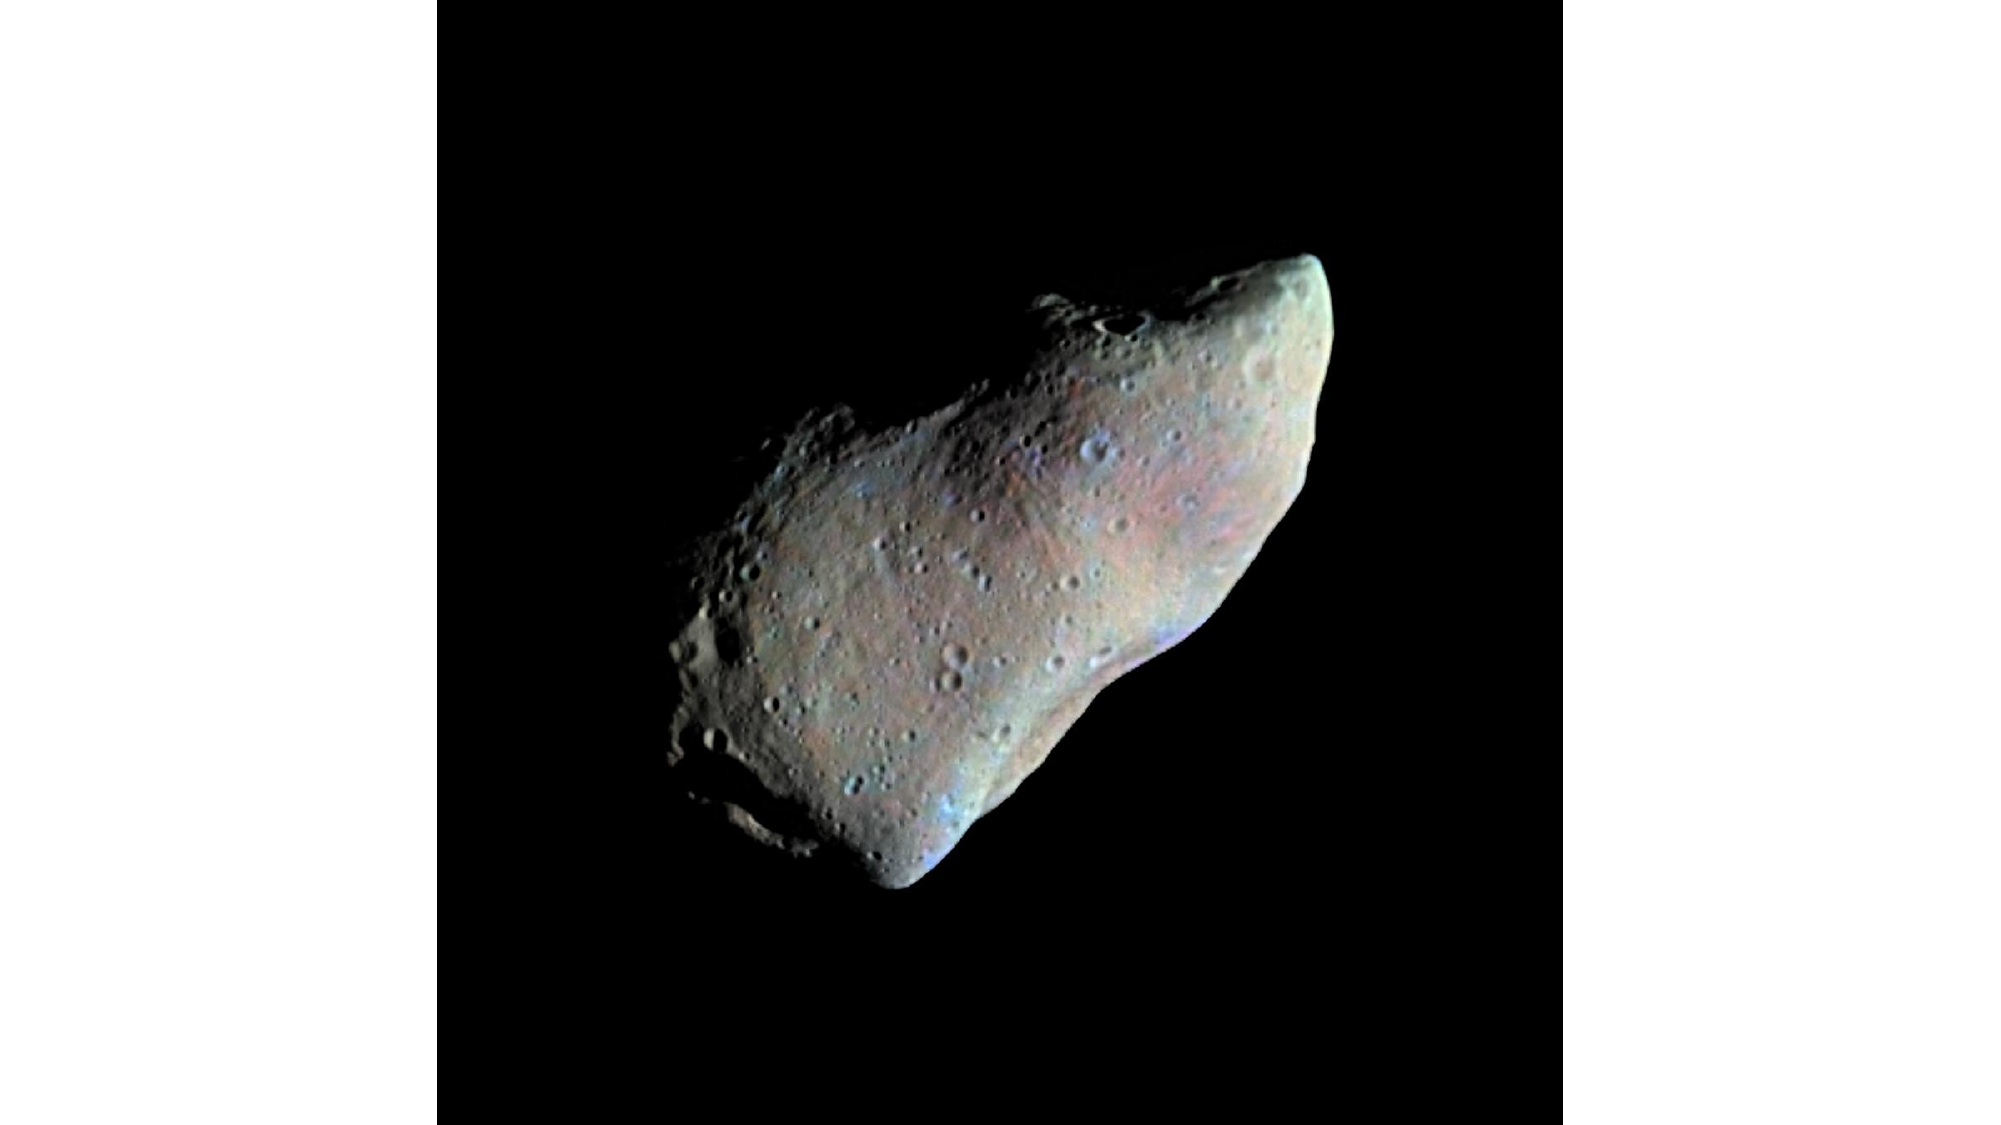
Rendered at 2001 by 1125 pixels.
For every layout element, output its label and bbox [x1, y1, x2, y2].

picture [437, 0, 1563, 1125]
